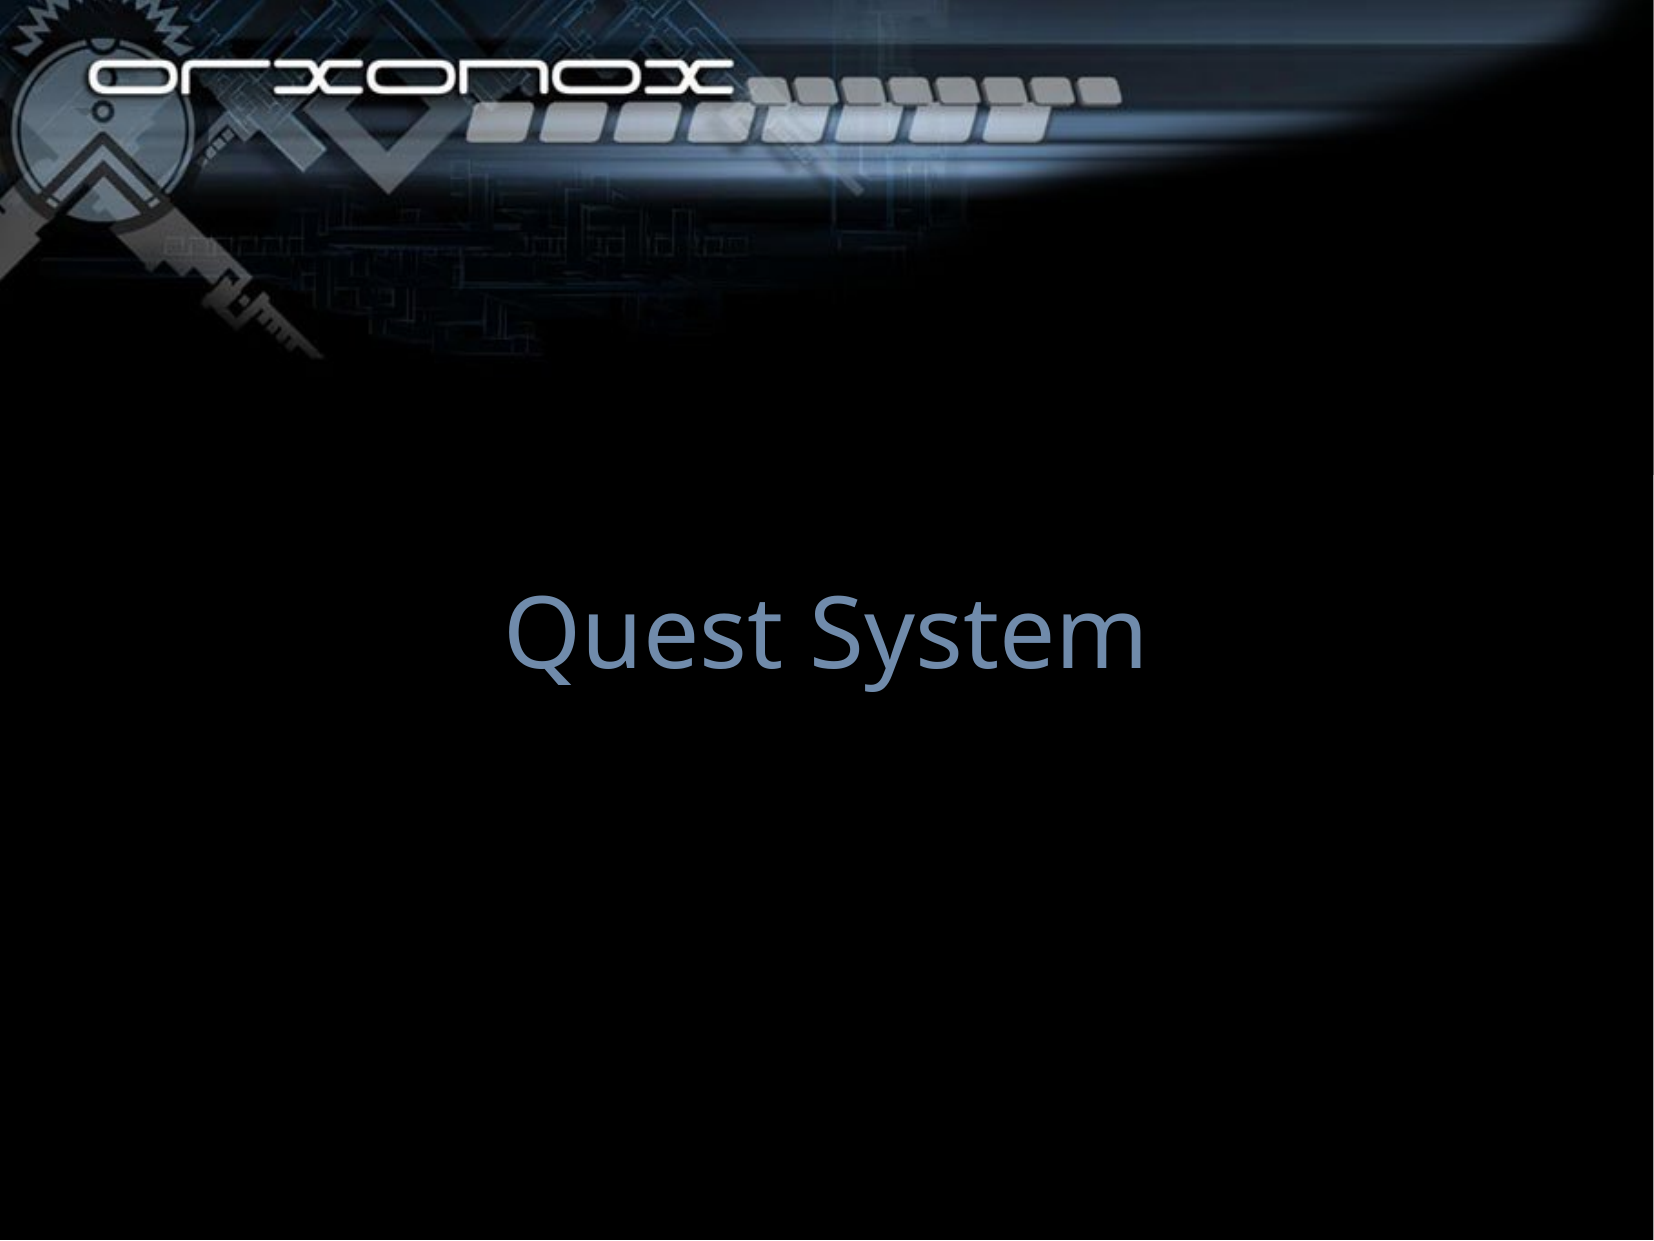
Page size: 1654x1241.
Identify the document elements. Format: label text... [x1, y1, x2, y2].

picture [0, 0, 1654, 475]
text_box Quest System [339, 554, 1314, 686]
